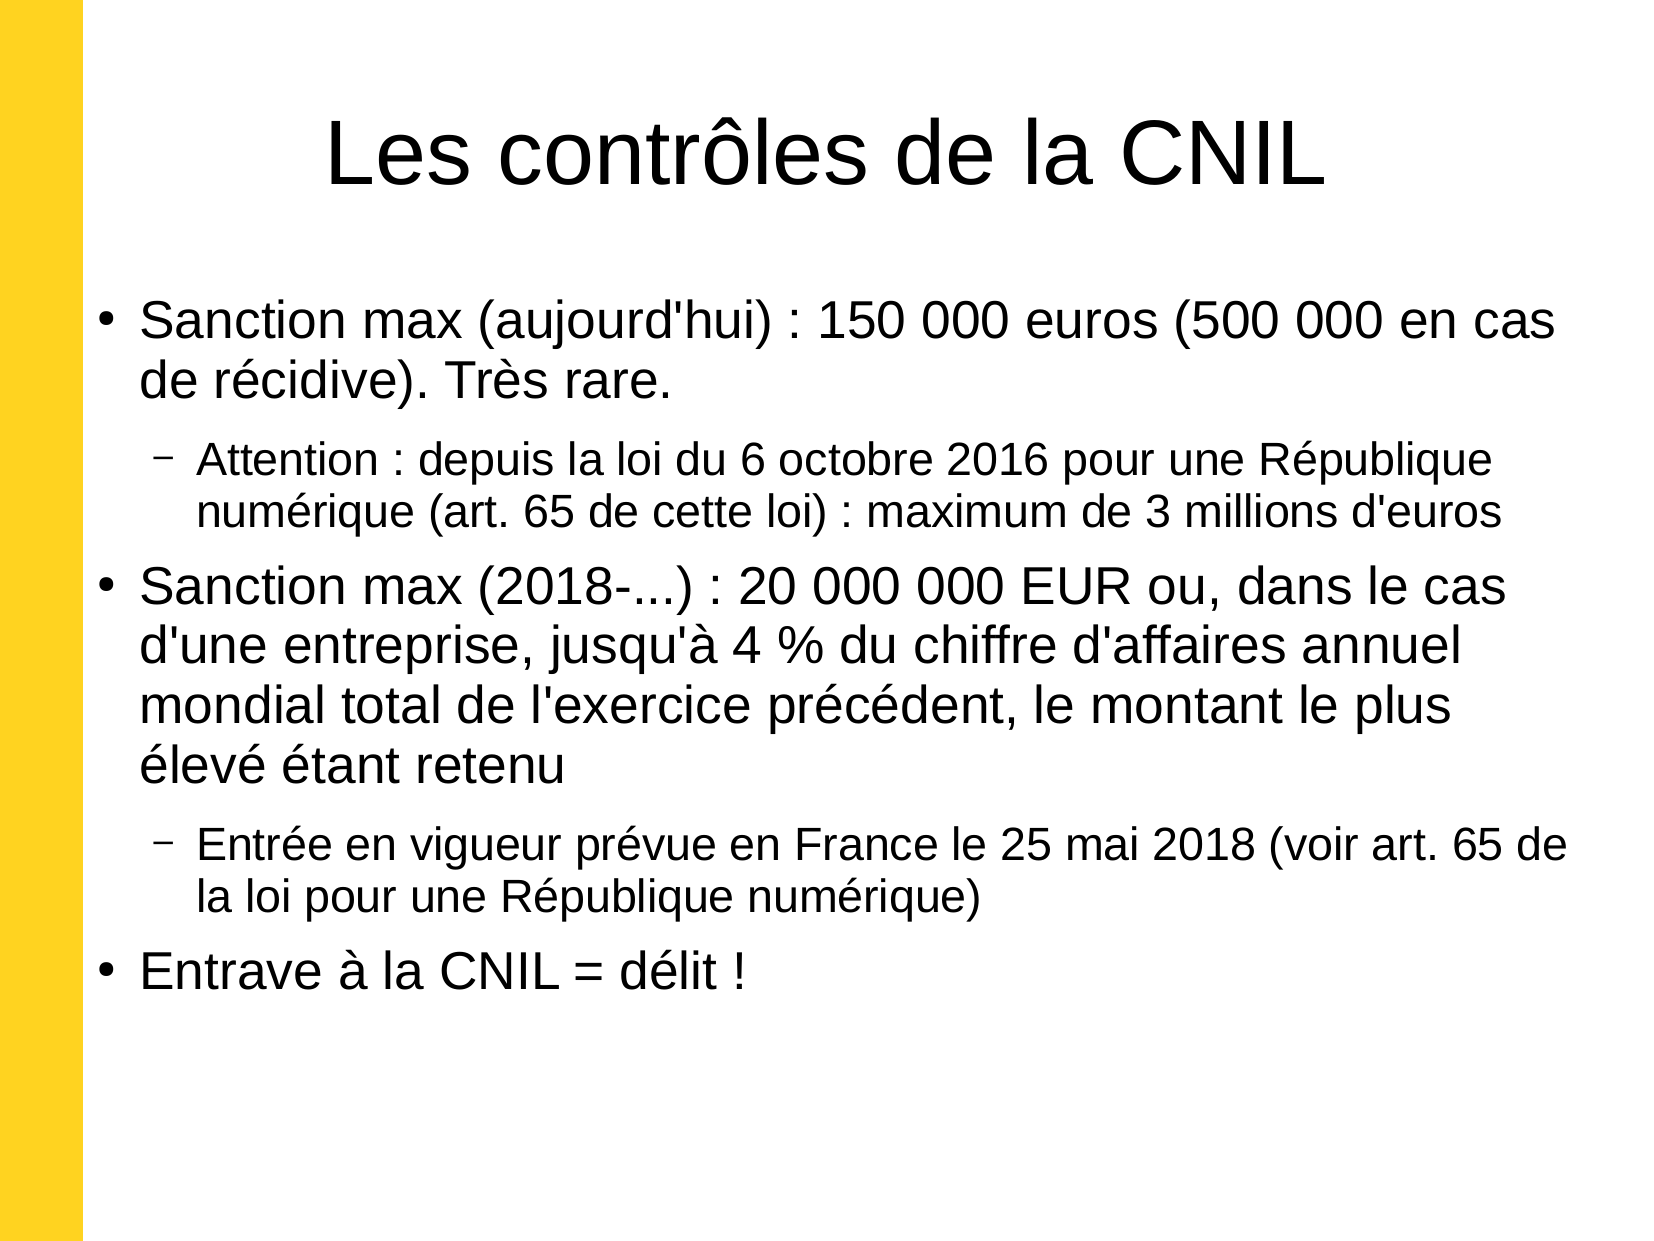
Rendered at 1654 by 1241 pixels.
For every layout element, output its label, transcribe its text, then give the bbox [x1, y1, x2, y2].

list Sanction max (aujourd'hui) : 150 000 euros (500 000 en cas de récidive). Très rare. Attention : depuis la loi du 6 octobre 2016 pour une République numérique (art. 65 de cette loi) : maximum de 3 millions d'euros Sanction max (2018-...) : 20 000 000 EUR ou, dans le cas d'une entreprise, jusqu'à 4 % du chiffre d'affaires annuel mondial total de l'exercice précédent, le montant le plus élevé étant retenu Entrée en vigueur prévue en France le 25 mai 2018 (voir art. 65 de la loi pour une République numérique) Entrave à la CNIL = délit ! [83, 290, 1571, 1010]
text_box [0, 0, 83, 1241]
title Les contrôles de la CNIL [83, 49, 1571, 257]
